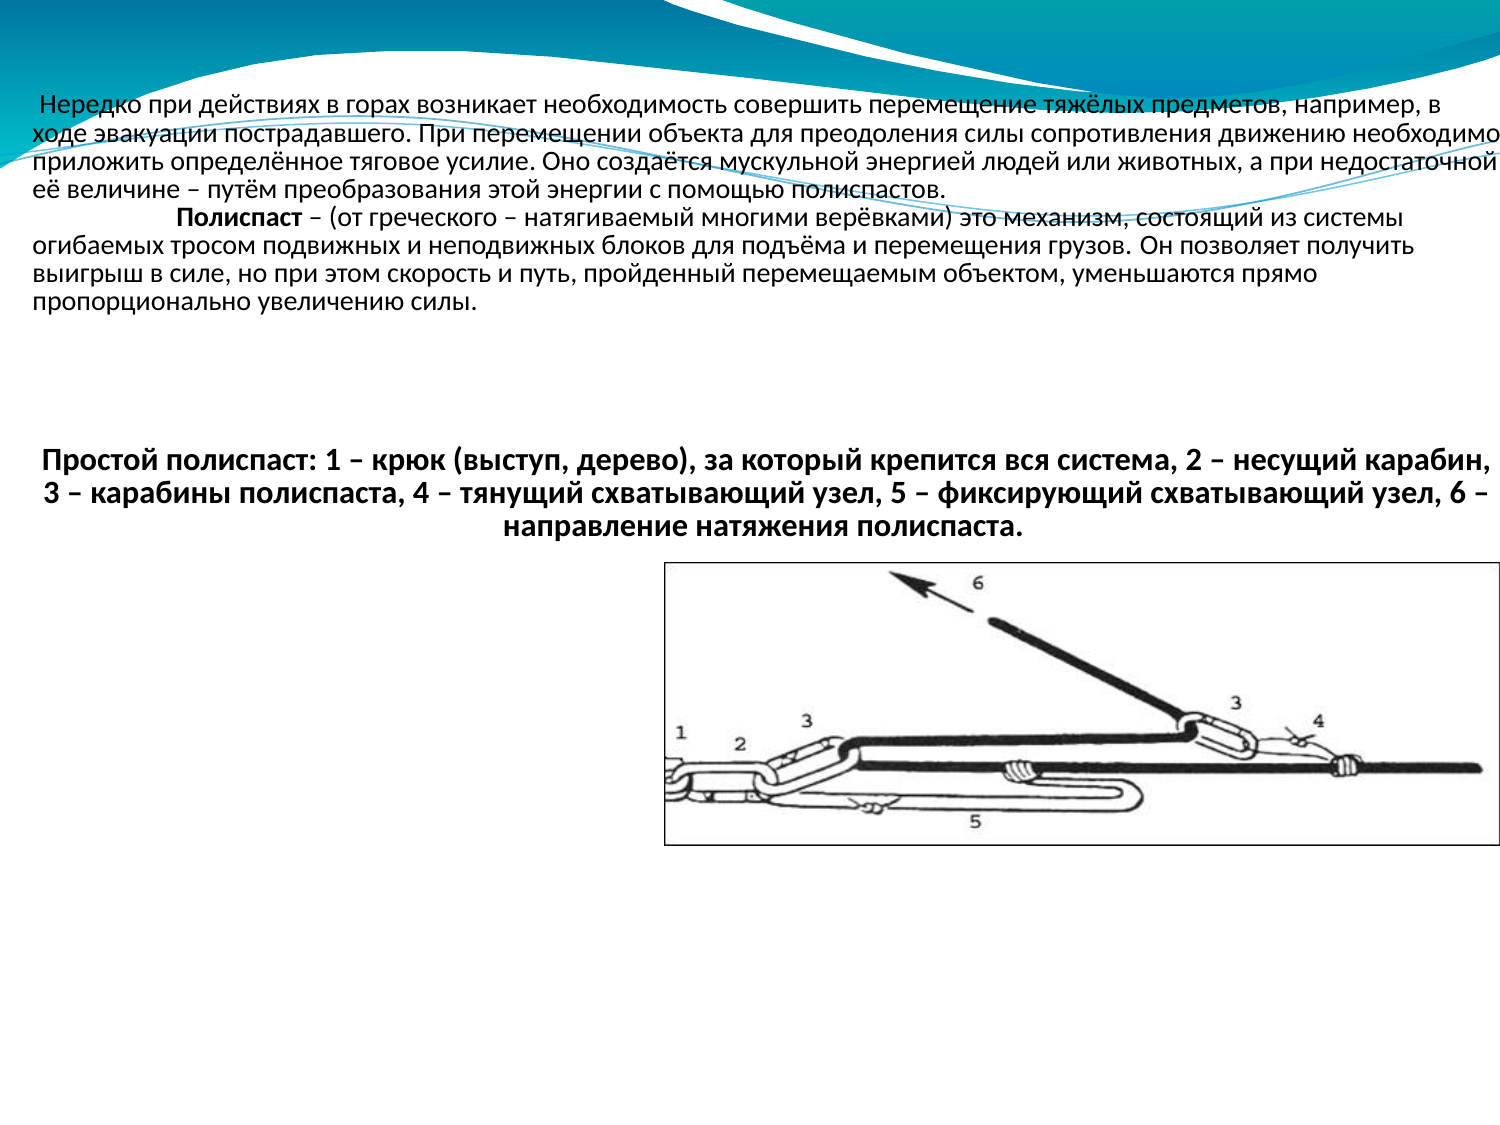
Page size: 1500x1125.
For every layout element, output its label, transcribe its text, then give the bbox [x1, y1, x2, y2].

picture [664, 562, 1500, 847]
list Нередко при действиях в горах возникает необходимость совершить перемещение тяжёлых предметов, например, в ходе эвакуации пострадавшего. При перемещении объекта для преодоления силы сопротивления движению необходимо приложить определённое тяговое усилие. Оно создаётся мускульной энергией людей или животных, а при недостаточной её величине – путём преобразования этой энергии с помощью полиспастов. Полиспаст – (от греческого – натягиваемый многими верёвками) это механизм, состоящий из системы огибаемых тросом подвижных и неподвижных блоков для подъёма и перемещения грузов. Он позволяет получить выигрыш в силе, но при этом скорость и путь, пройденный перемещаемым объектом, уменьшаются прямо пропорционально увеличению силы. Простой полиспаст: 1 – крюк (выступ, дерево), за который крепится вся система, 2 – несущий карабин, 3 – карабины полиспаста, 4 – тянущий схватывающий узел, 5 – фиксирующий схватывающий узел, 6 – направление натяжения полиспаста. [17, 78, 1500, 610]
